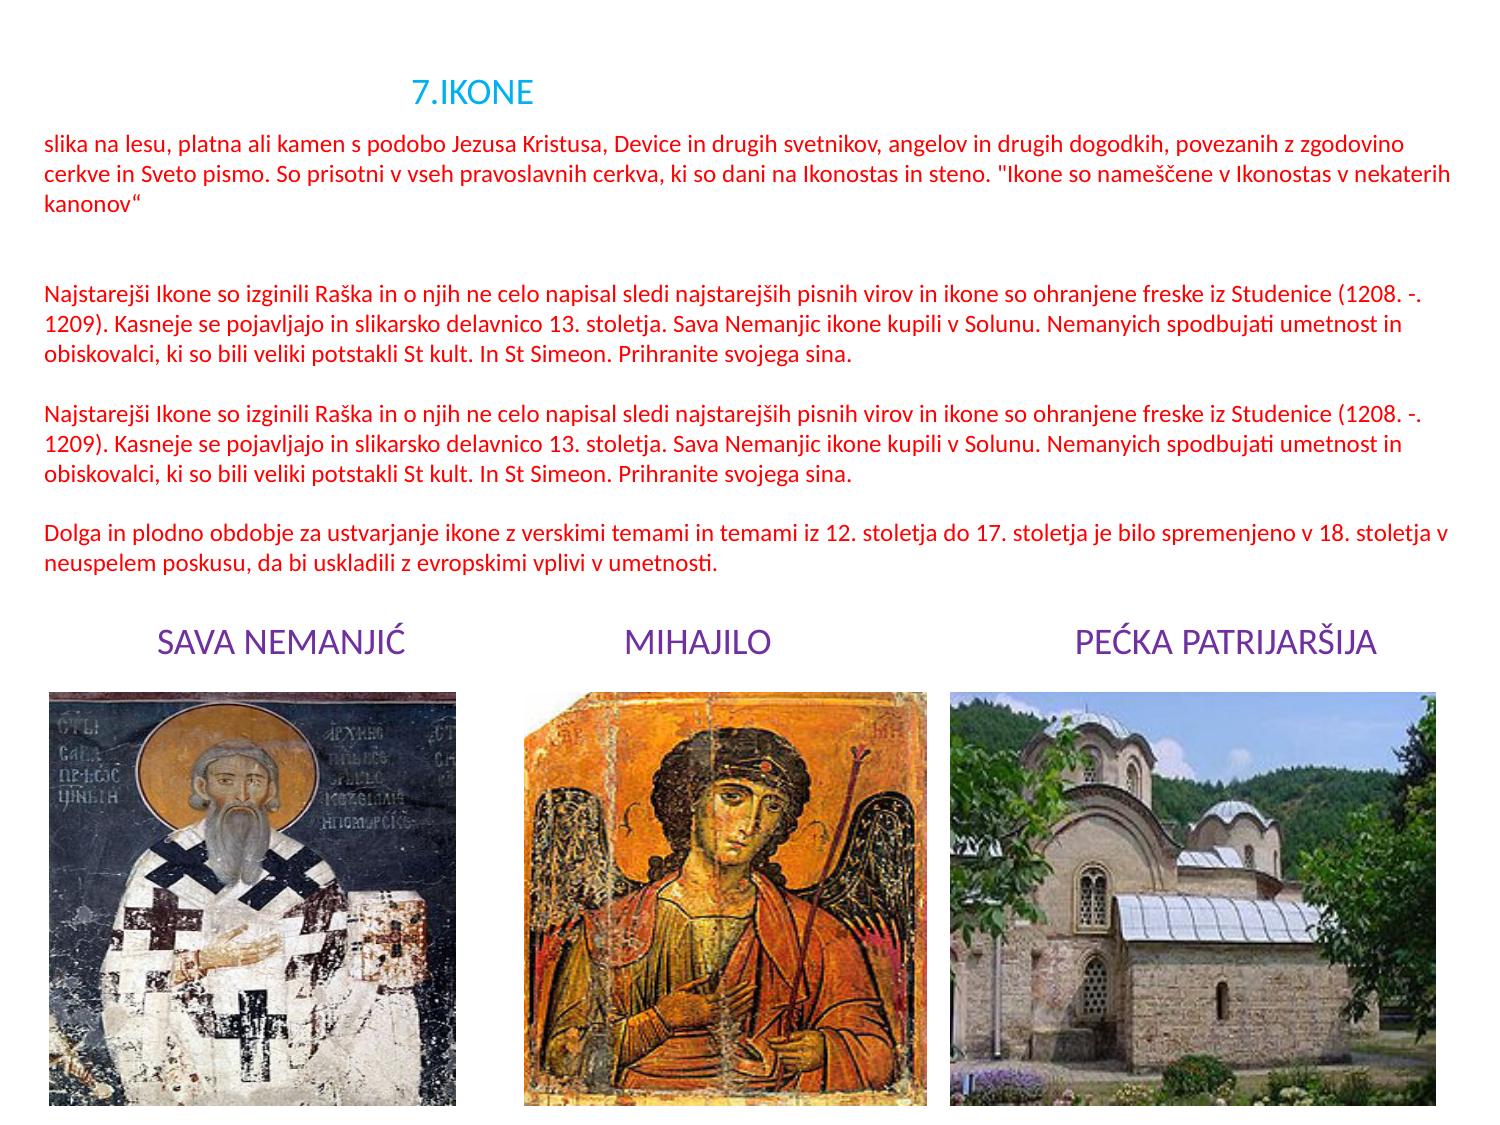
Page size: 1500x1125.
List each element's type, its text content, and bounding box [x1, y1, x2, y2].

picture [49, 692, 456, 1106]
text_box MIHAJILO [609, 609, 787, 670]
picture [524, 692, 927, 1106]
text_box SAVA NEMANJIĆ [142, 609, 421, 670]
text_box PEĆKA PATRIJARŠIJA [1060, 609, 1393, 670]
picture [950, 692, 1436, 1106]
text_box 7.IKONE [396, 59, 549, 120]
text_box slika na lesu, platna ali kamen s podobo Jezusa Kristusa, Device in drugih svetnikov, angelov in drugih dogodkih, povezanih z zgodovino cerkve in Sveto pismo. So prisotni v vseh pravoslavnih cerkva, ki so dani na Ikonostas in steno. "Ikone so nameščene v Ikonostas v nekaterih kanonov“ Najstarejši Ikone so izginili Raška in o njih ne celo napisal sledi najstarejših pisnih virov in ikone so ohranjene freske iz Studenice (1208. -. 1209). Kasneje se pojavljajo in slikarsko delavnico 13. stoletja. Sava Nemanjic ikone kupili v Solunu. Nemanyich spodbujati umetnost in obiskovalci, ki so bili veliki potstakli St kult. In St Simeon. Prihranite svojega sina. Najstarejši Ikone so izginili Raška in o njih ne celo napisal sledi najstarejših pisnih virov in ikone so ohranjene freske iz Studenice (1208. -. 1209). Kasneje se pojavljajo in slikarsko delavnico 13. stoletja. Sava Nemanjic ikone kupili v Solunu. Nemanyich spodbujati umetnost in obiskovalci, ki so bili veliki potstakli St kult. In St Simeon. Prihranite svojega sina. Dolga in plodno obdobje za ustvarjanje ikone z verskimi temami in temami iz 12. stoletja do 17. stoletja je bilo spremenjeno v 18. stoletja v neuspelem poskusu, da bi uskladili z evropskimi vplivi v umetnosti. [29, 120, 1471, 585]
